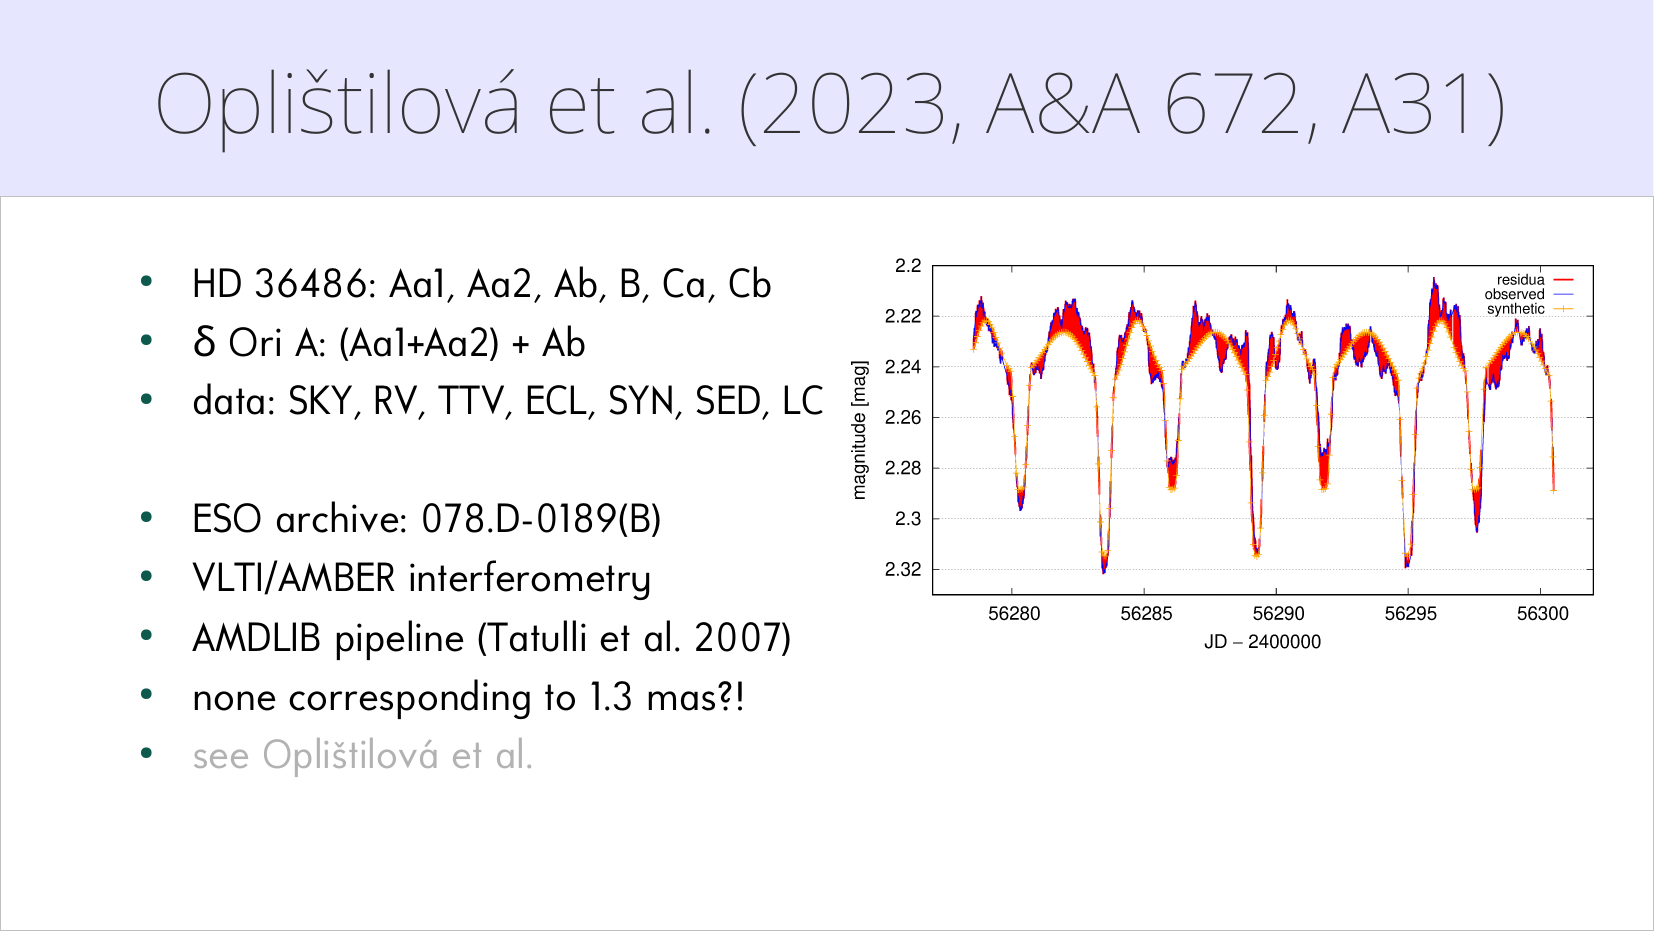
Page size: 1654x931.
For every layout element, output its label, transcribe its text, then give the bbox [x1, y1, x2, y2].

title Oplištilová et al. (2023, A&A 672, A31) [124, 23, 1537, 179]
list HD 36486: Aa1, Aa2, Ab, B, Ca, Cb δ Ori A: (Aa1+Aa2) + Ab data: SKY, RV, TTV, ECL, SYN, SED, LC ESO archive: 078.D-0189(B) VLTI/AMBER interferometry AMDLIB pipeline (Tatulli et al. 2007) none corresponding to 1.3 mas?! see Oplištilová et al. [121, 258, 1534, 798]
picture [848, 256, 1599, 651]
